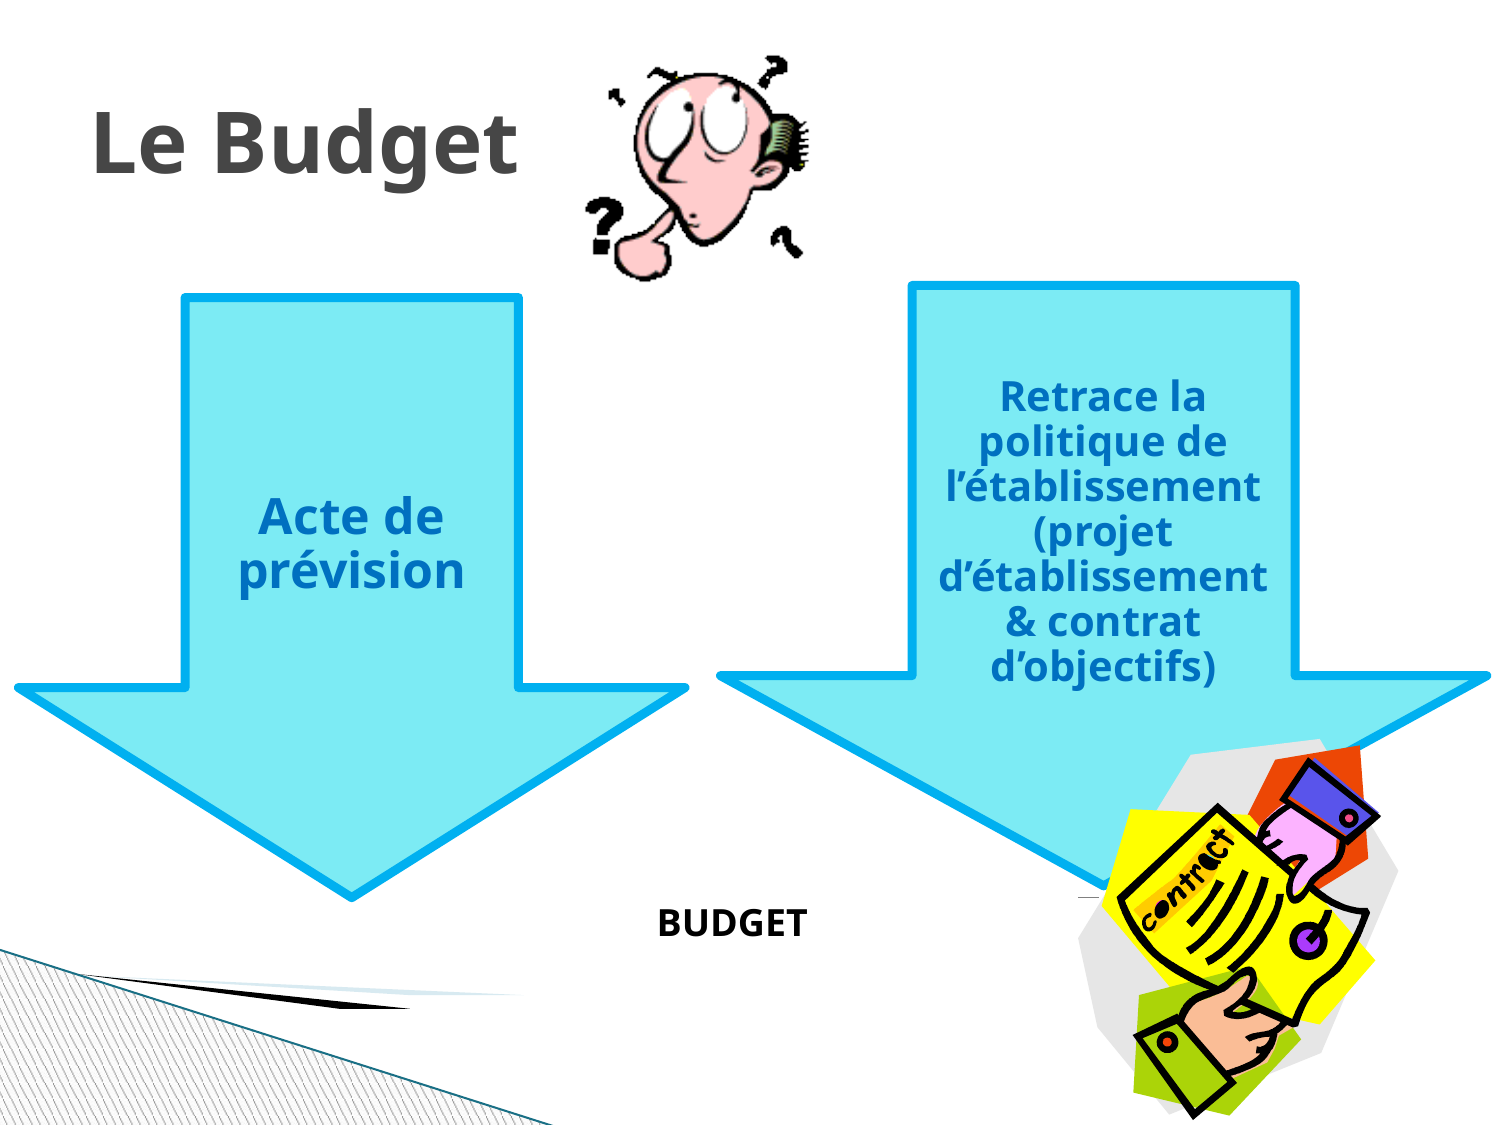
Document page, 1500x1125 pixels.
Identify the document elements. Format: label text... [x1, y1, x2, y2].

text_box Retrace la politique de l’établissement (projet d’établissement& contrat d’objectifs) [720, 285, 1487, 872]
picture [574, 46, 821, 294]
text_box Acte de prévision [18, 297, 686, 898]
title Le Budget [75, 45, 1425, 233]
picture [0, 952, 543, 1125]
picture [1078, 733, 1404, 1125]
